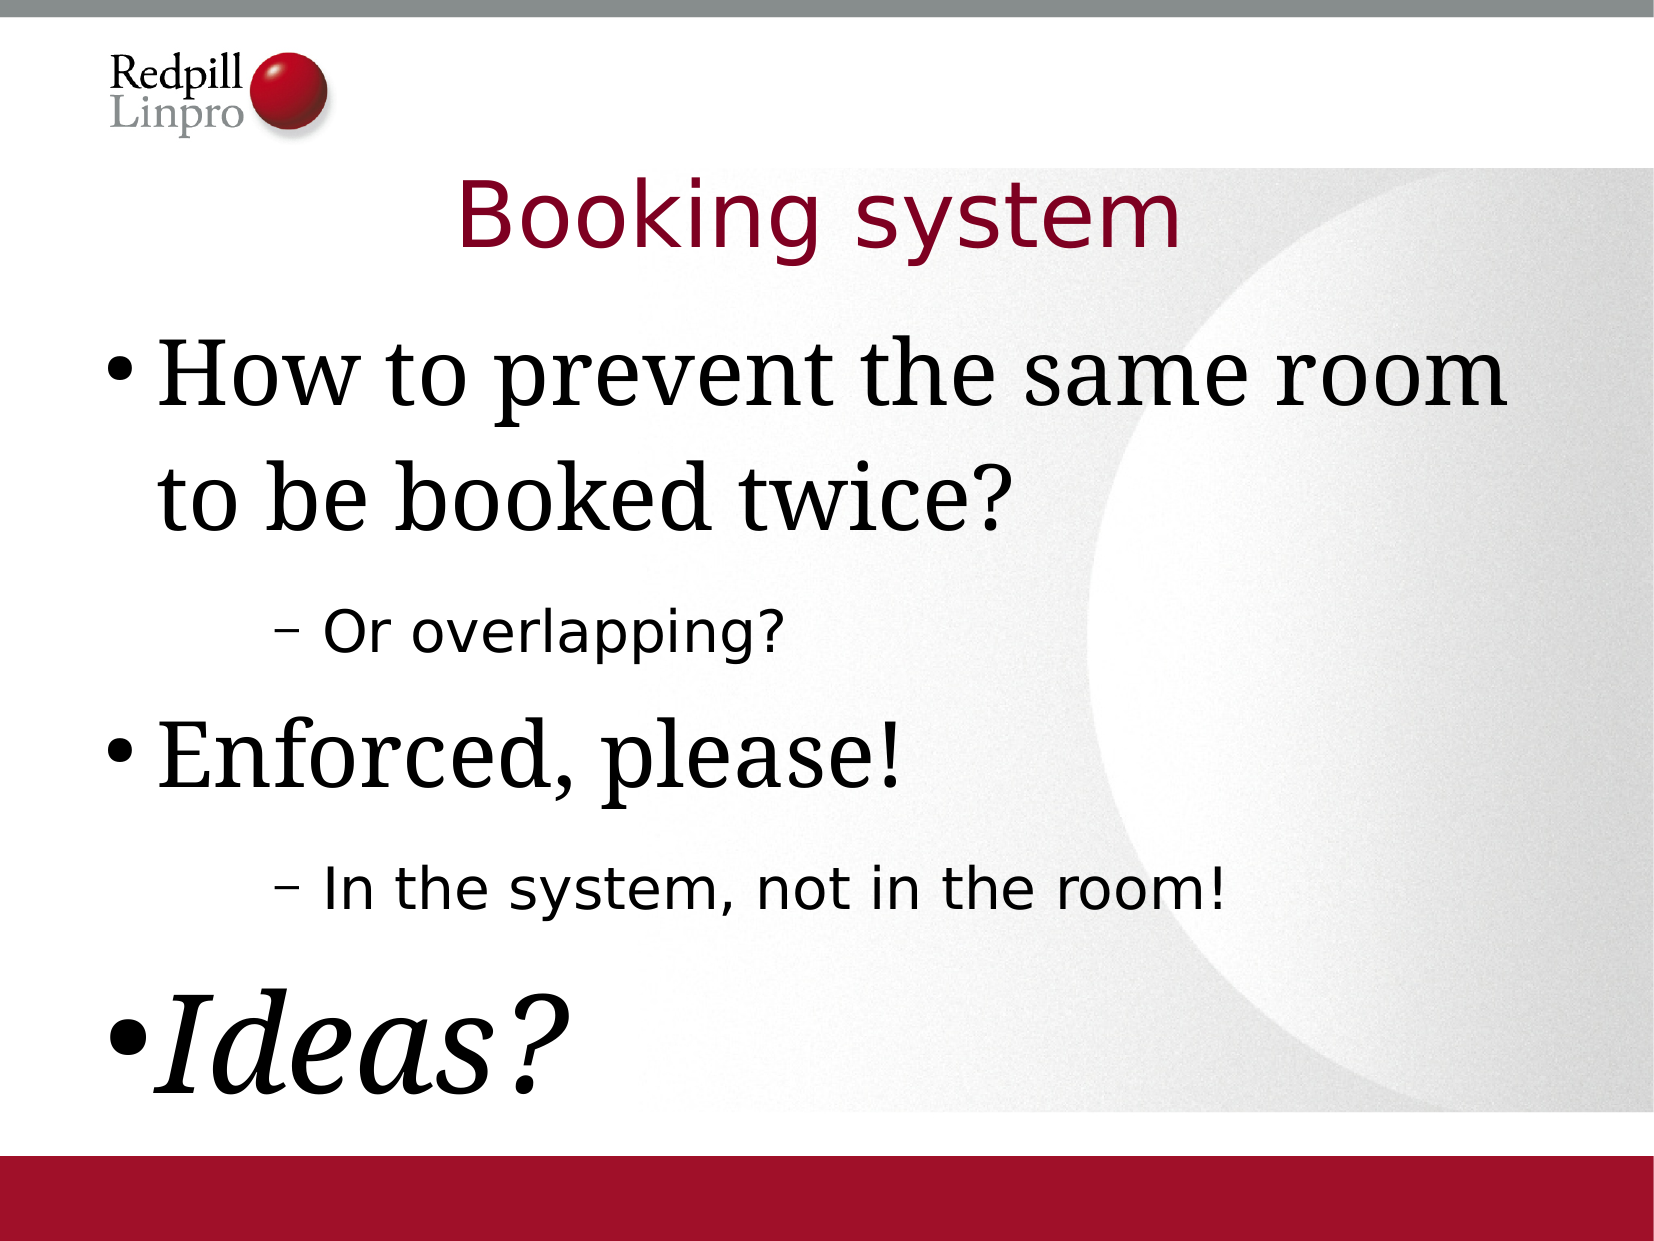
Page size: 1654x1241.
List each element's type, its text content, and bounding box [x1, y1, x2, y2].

title Booking system [76, 147, 1565, 285]
picture [0, 0, 1654, 1241]
list How to prevent the same room to be booked twice? Or overlapping? Enforced, please! In the system, not in the room! Ideas? [85, 307, 1574, 1112]
